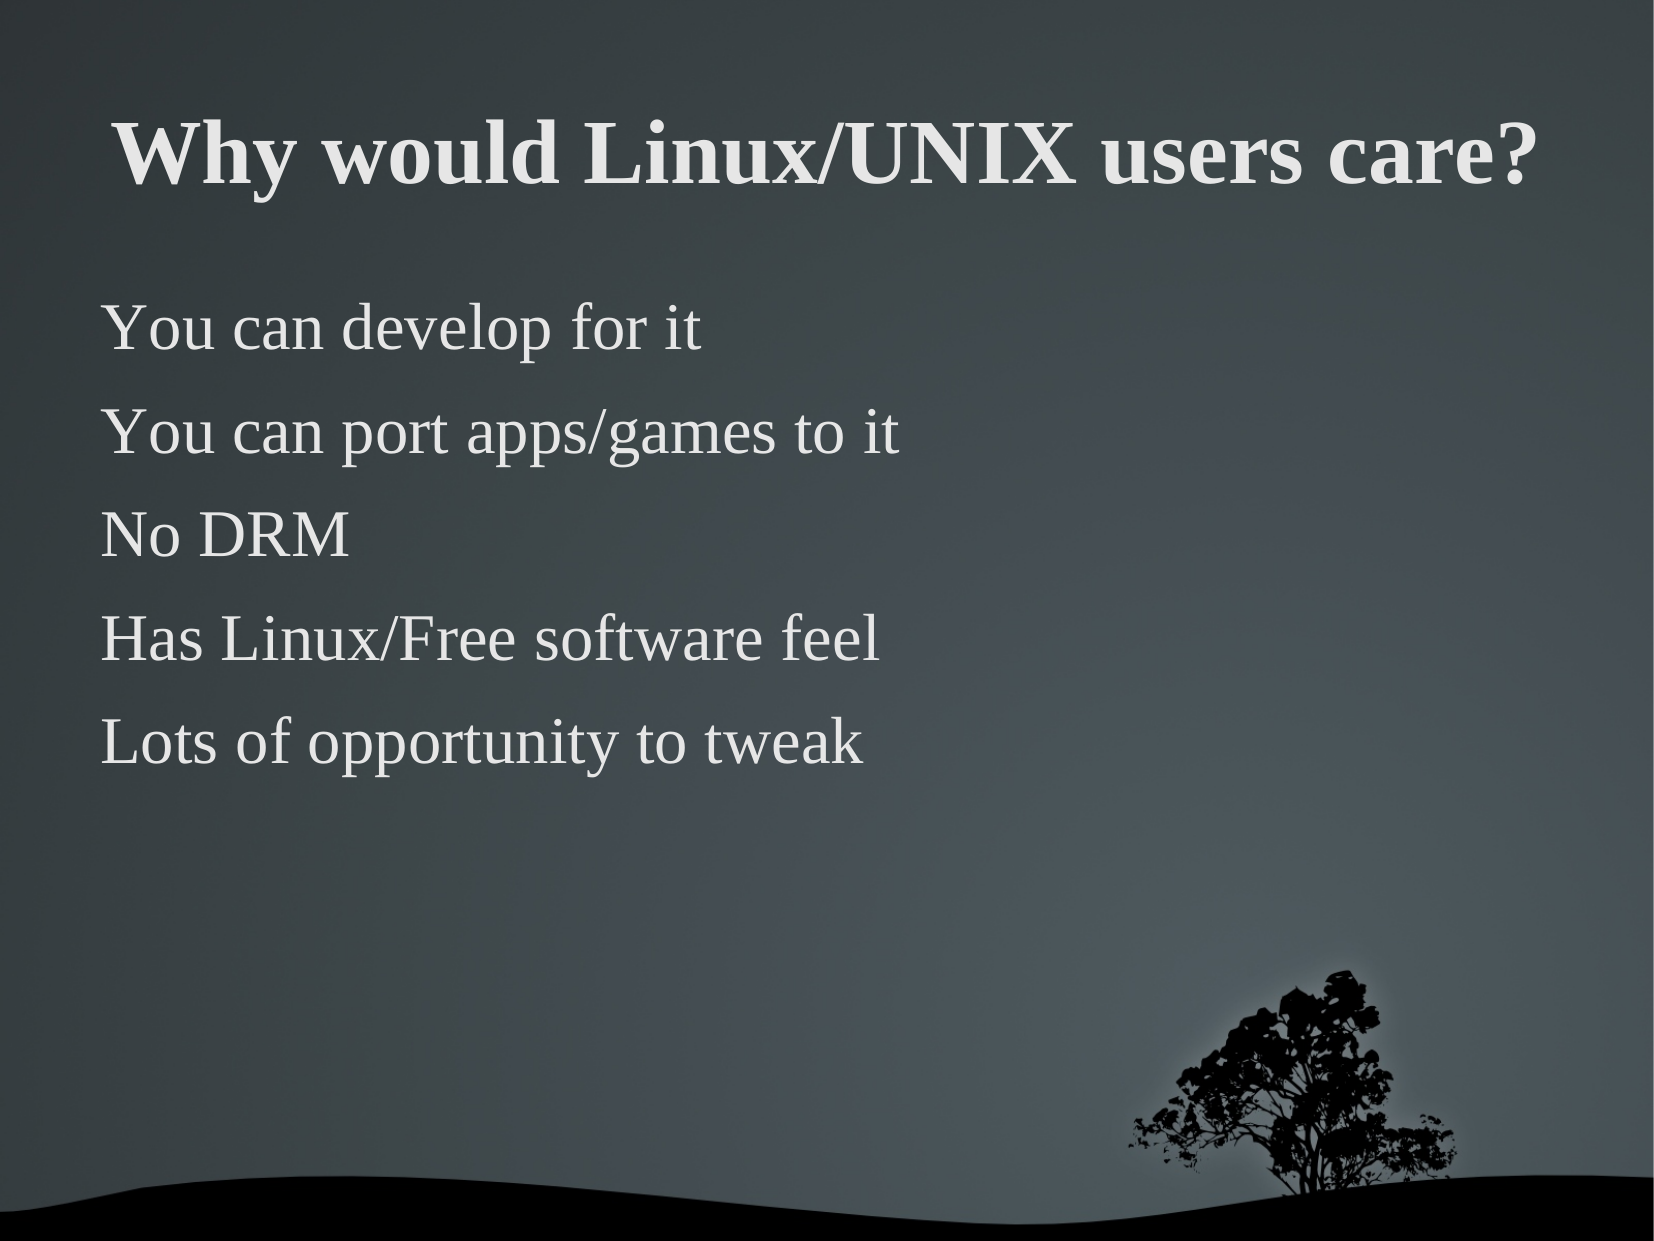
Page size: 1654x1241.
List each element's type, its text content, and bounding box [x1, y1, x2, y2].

title Why would Linux/UNIX users care? [82, 56, 1571, 250]
picture [0, 0, 1654, 1241]
list You can develop for it You can port apps/games to it No DRM Has Linux/Free software feel Lots of opportunity to tweak [82, 290, 1571, 1094]
